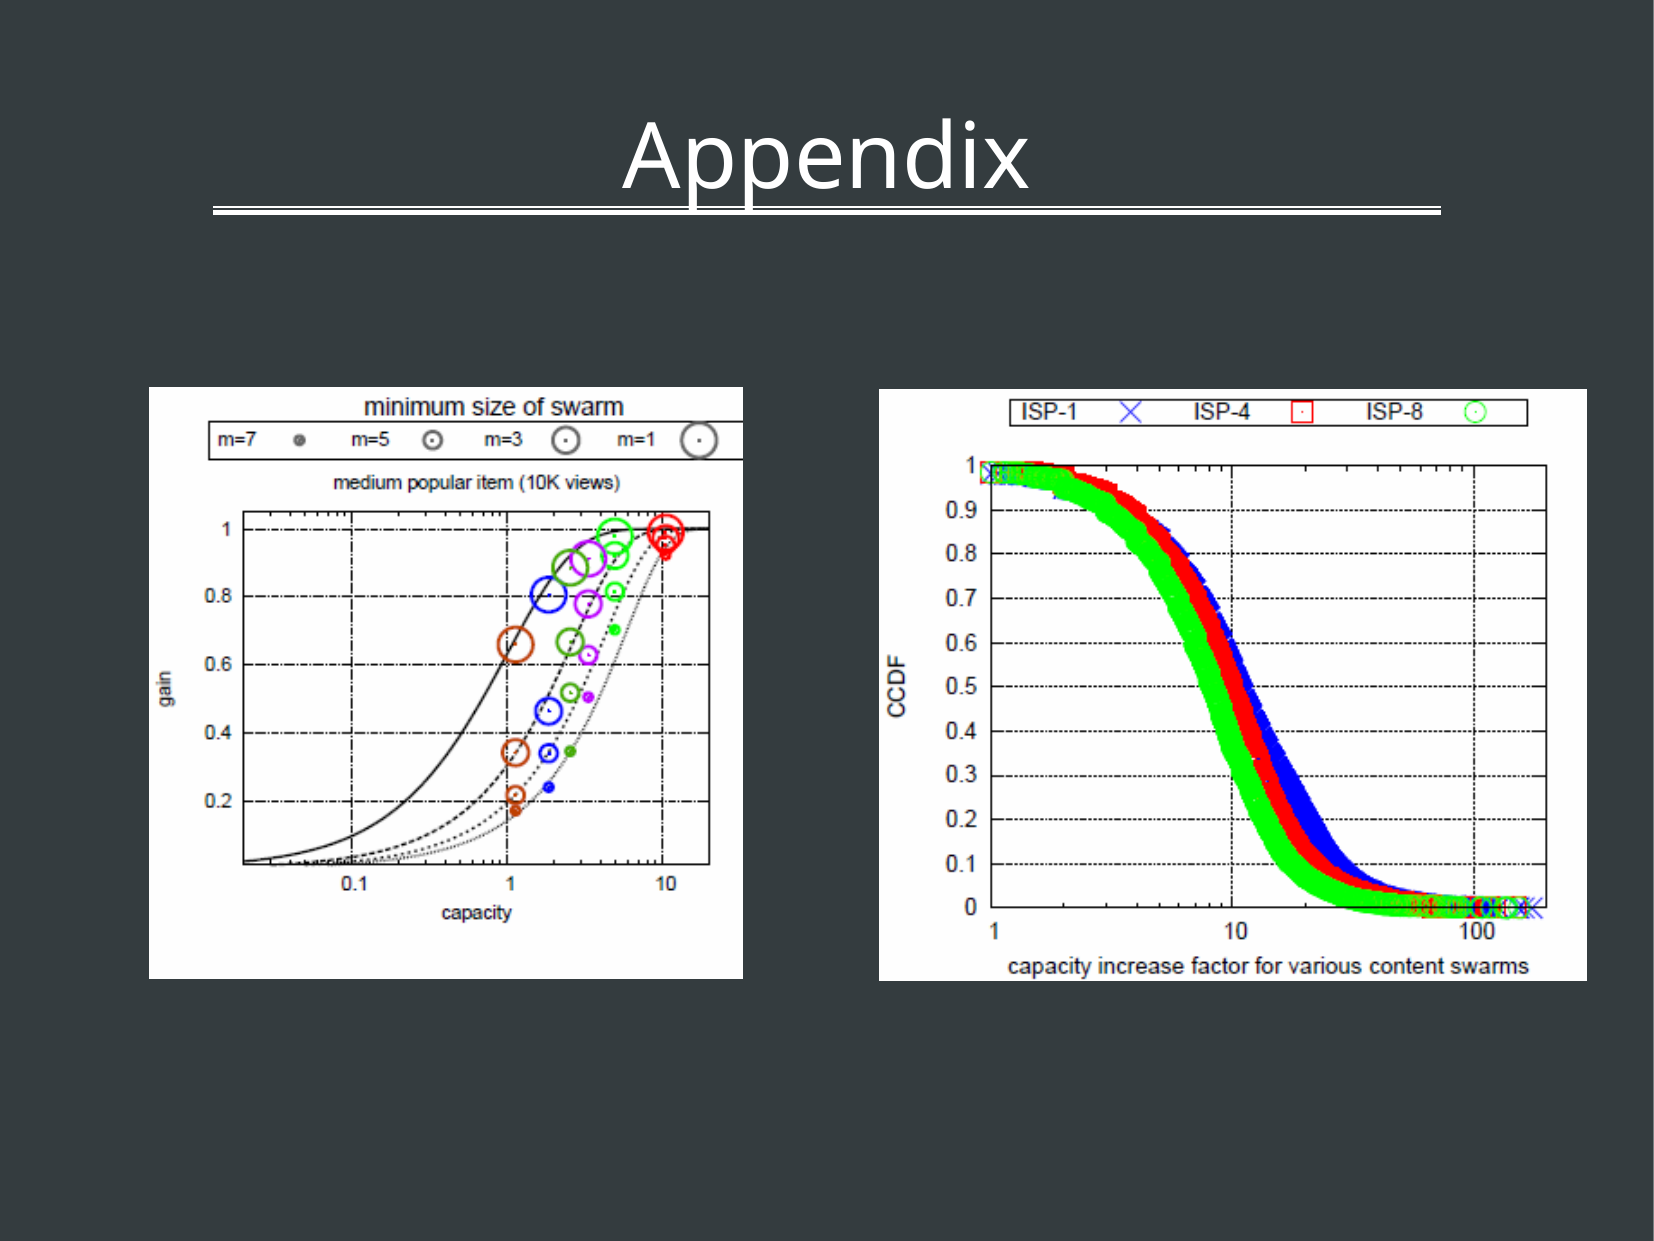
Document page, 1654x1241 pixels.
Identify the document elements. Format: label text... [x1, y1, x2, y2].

title Appendix [83, 49, 1572, 257]
picture [0, 0, 1654, 1241]
